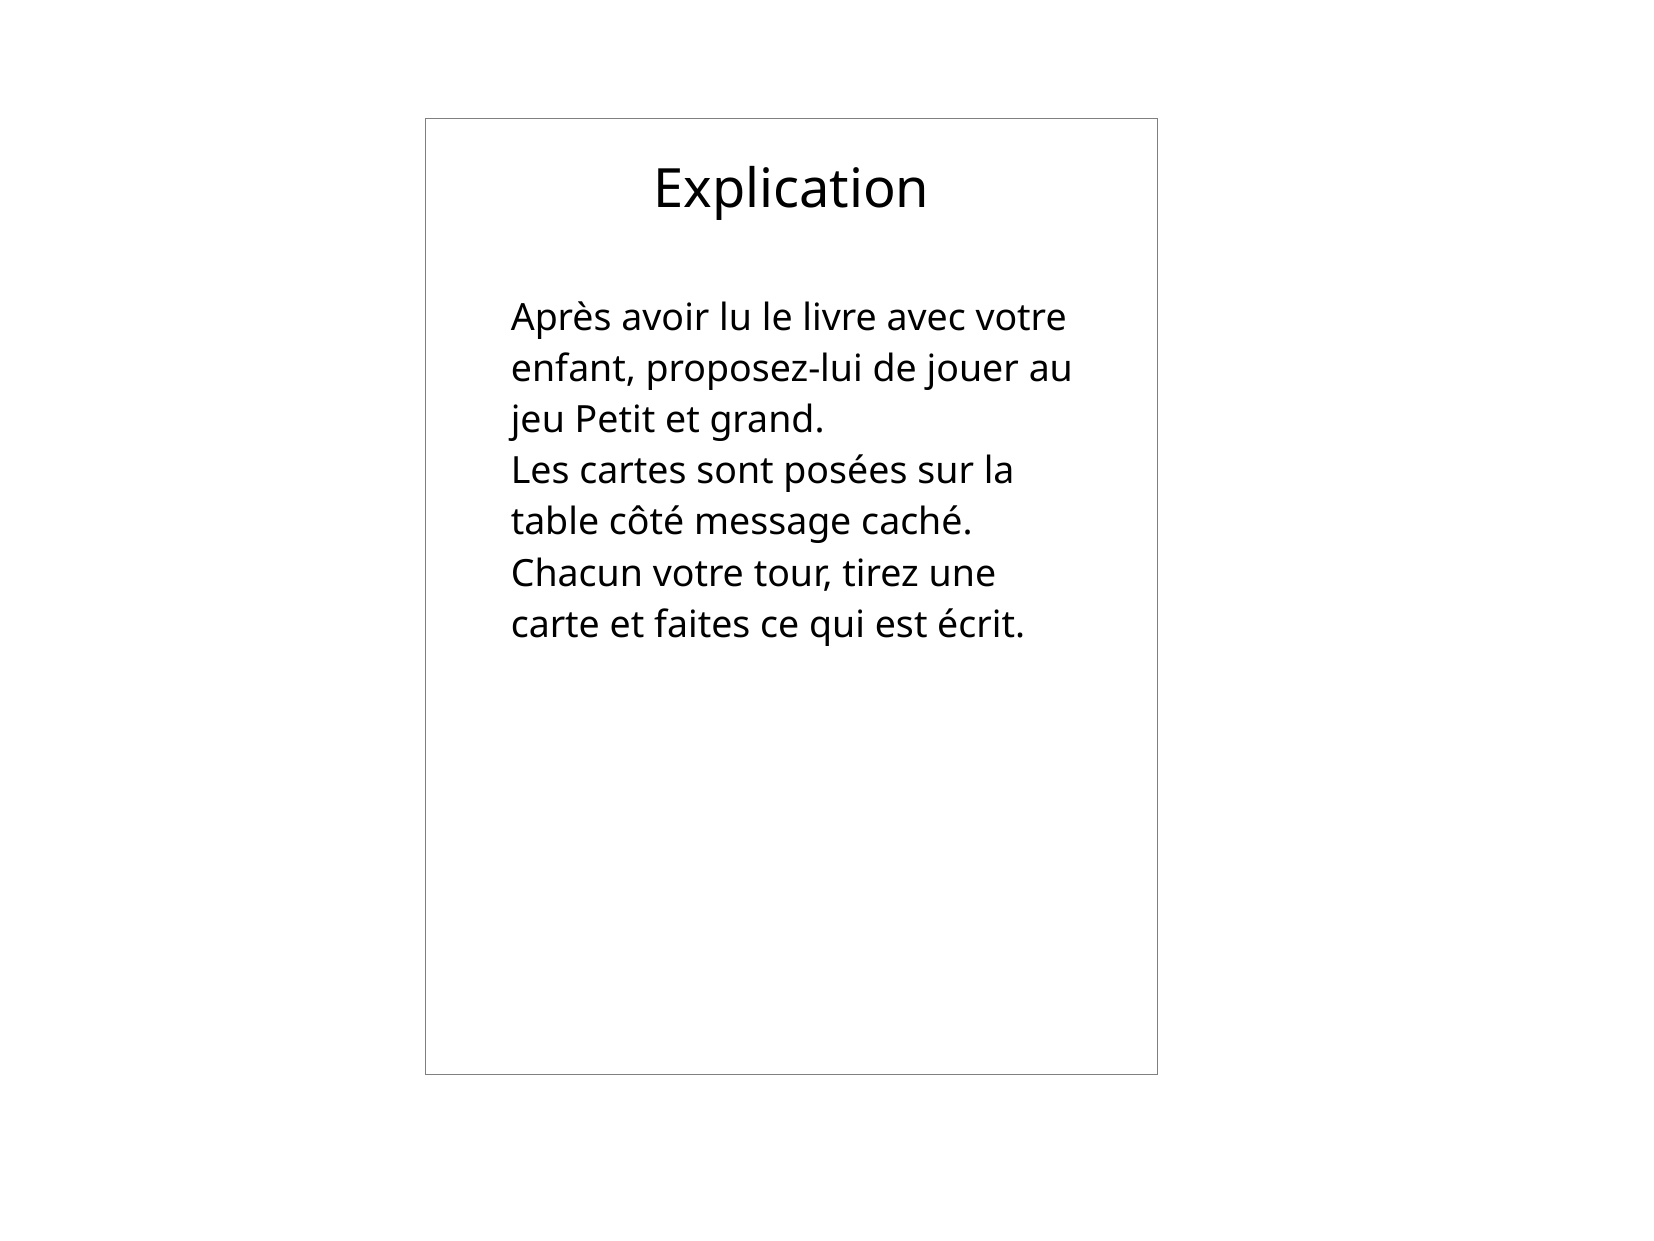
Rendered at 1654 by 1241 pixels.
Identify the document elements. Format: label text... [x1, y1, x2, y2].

text_box Après avoir lu le livre avec votre enfant, proposez-lui de jouer au jeu Petit et grand. Les cartes sont posées sur la table côté message caché. Chacun votre tour, tirez une carte et faites ce qui est écrit. [496, 283, 1111, 863]
text_box Explication [507, 141, 1075, 209]
